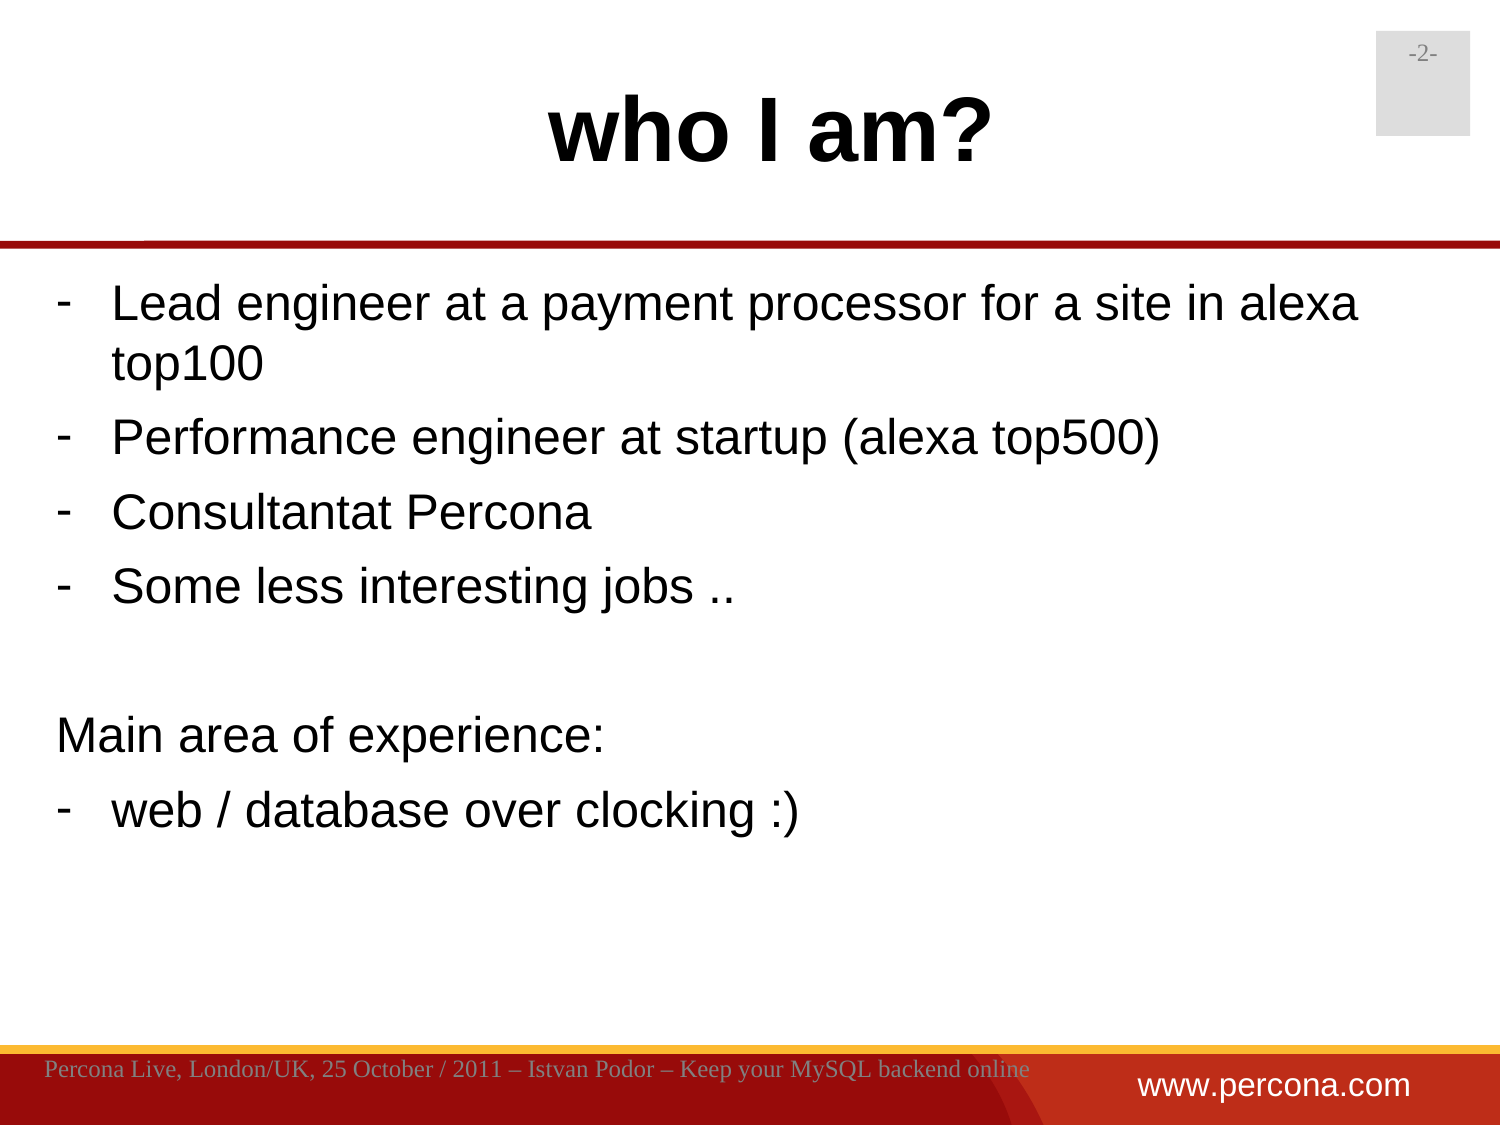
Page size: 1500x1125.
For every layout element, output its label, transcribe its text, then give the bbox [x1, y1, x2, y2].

list Lead engineer at a payment processor for a site in alexa top100 Performance engineer at startup (alexa top500) Consultantat Percona Some less interesting jobs .. Main area of experience: web / database over clocking :) [41, 262, 1471, 1006]
title who I am? [41, 54, 1471, 195]
text_box Percona Live, London/UK, 25 October / 2011 – Istvan Podor – Keep your MySQL backend online [29, 1046, 1128, 1103]
text_box -<number>- [1376, 30, 1471, 54]
